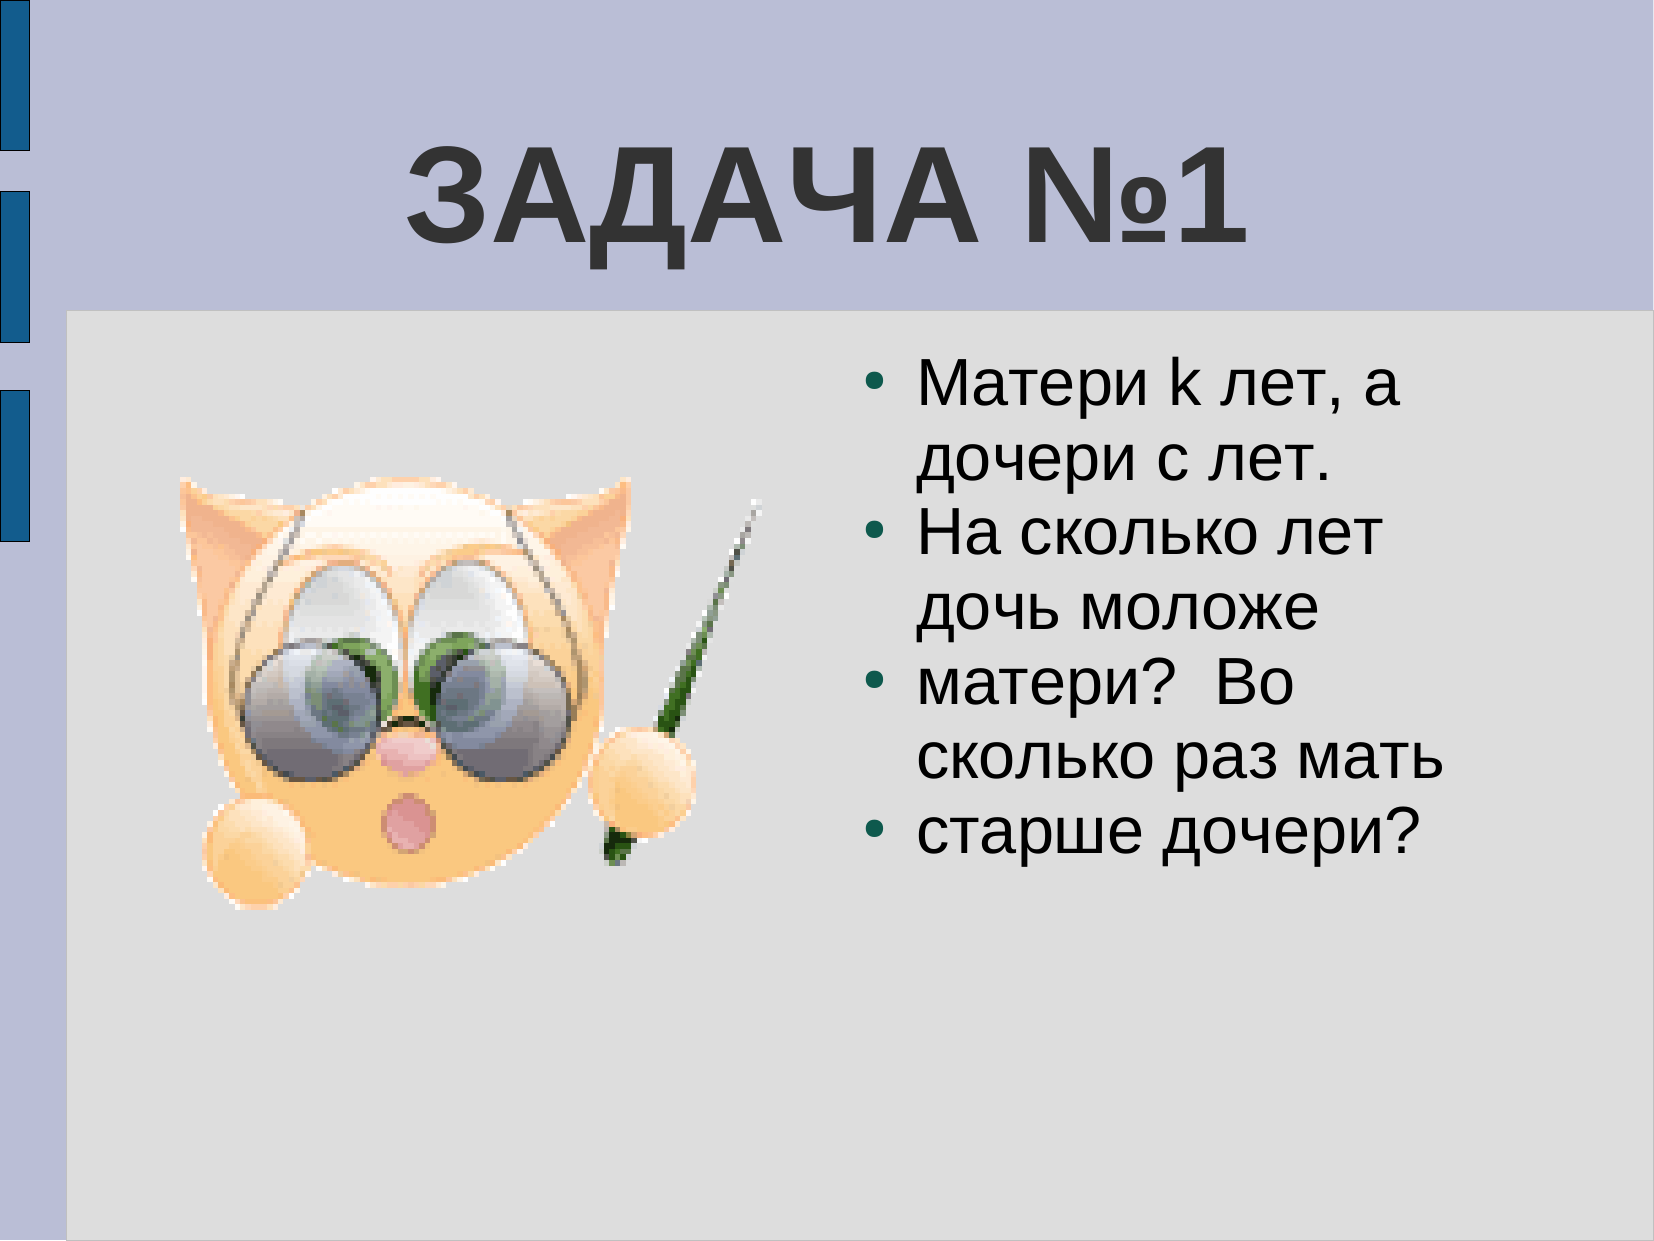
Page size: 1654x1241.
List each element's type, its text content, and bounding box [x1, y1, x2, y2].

picture [121, 383, 811, 916]
title ЗАДАЧА №1 [121, 91, 1534, 299]
list Матери k лет, а дочери c лет. На сколько лет дочь моложе матери? Во сколько раз мать старше дочери? [845, 344, 1535, 1127]
